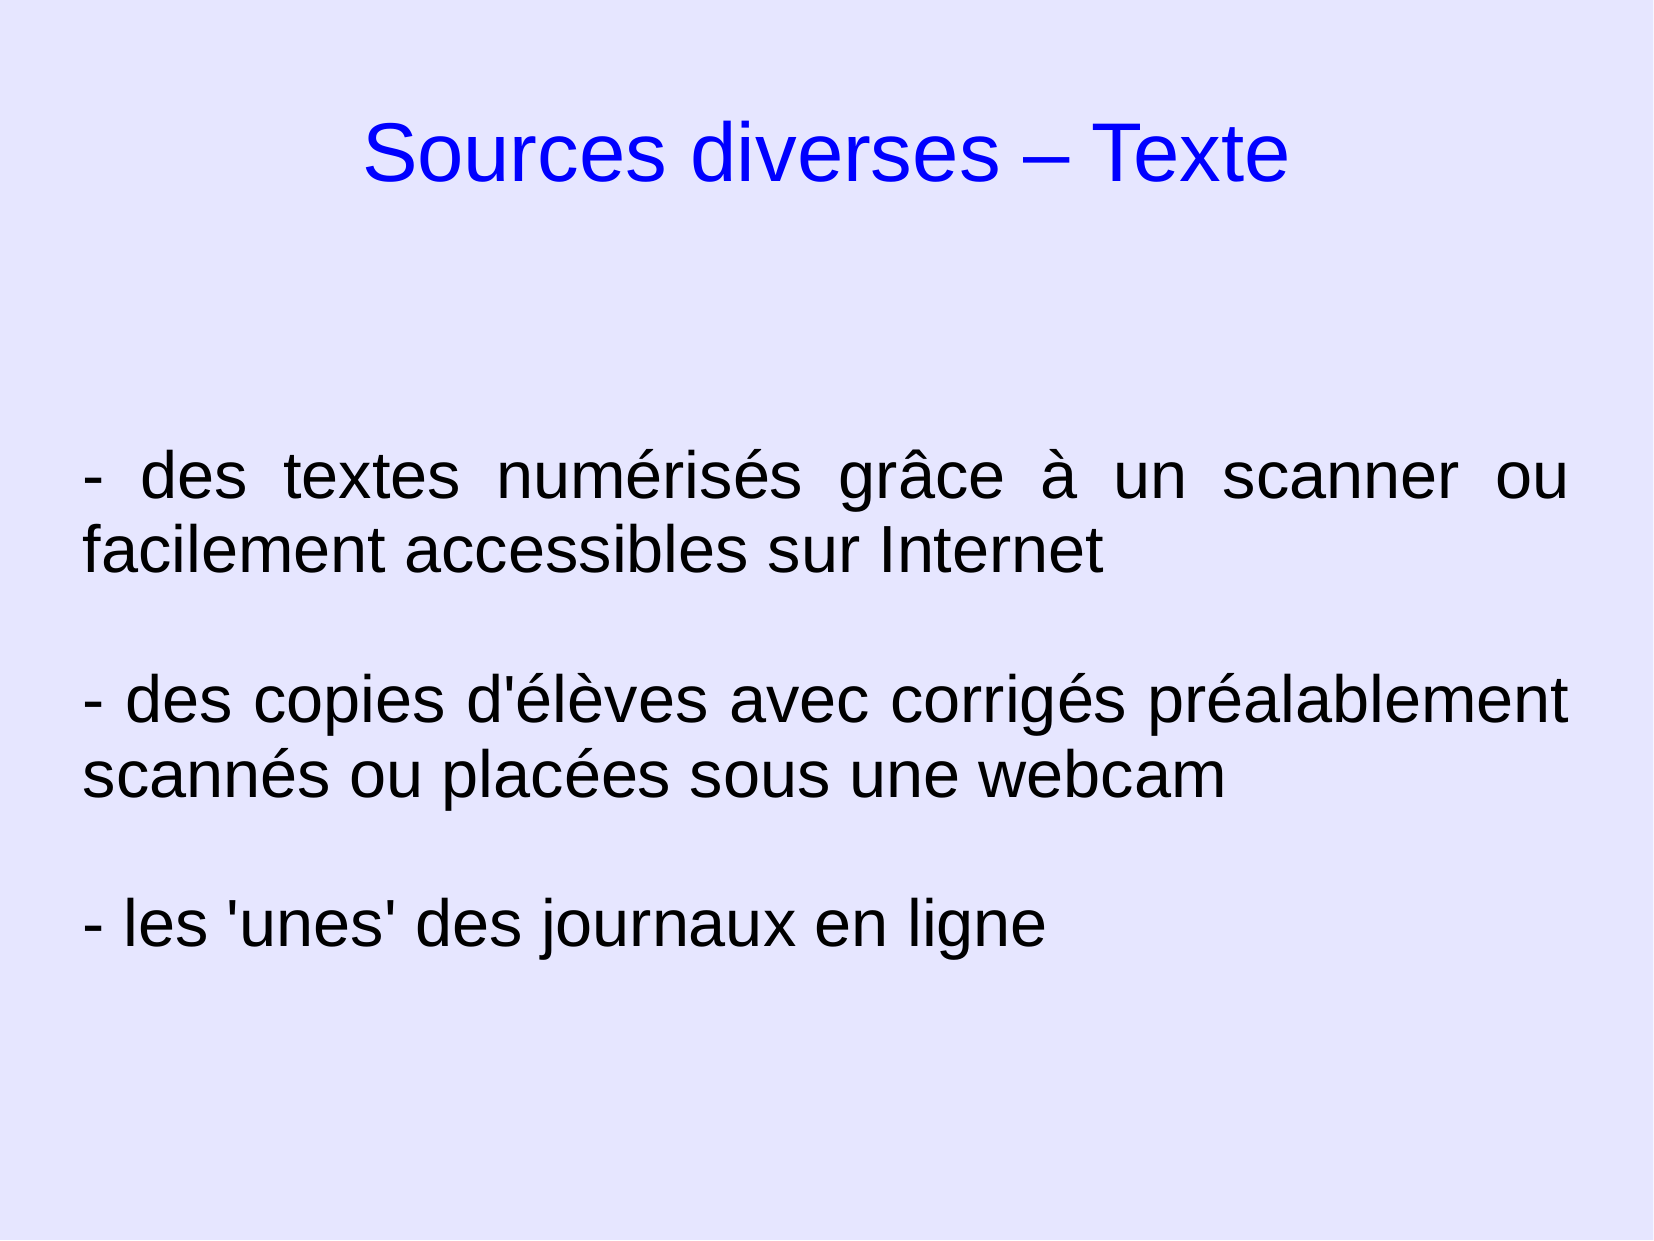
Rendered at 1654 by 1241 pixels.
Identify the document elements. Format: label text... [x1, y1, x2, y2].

title Sources diverses – Texte [82, 56, 1571, 250]
subtitle - des textes numérisés grâce à un scanner ou facilement accessibles sur Internet - des copies d'élèves avec corrigés préalablement scannés ou placées sous une webcam - les 'unes' des journaux en ligne [82, 297, 1571, 1102]
